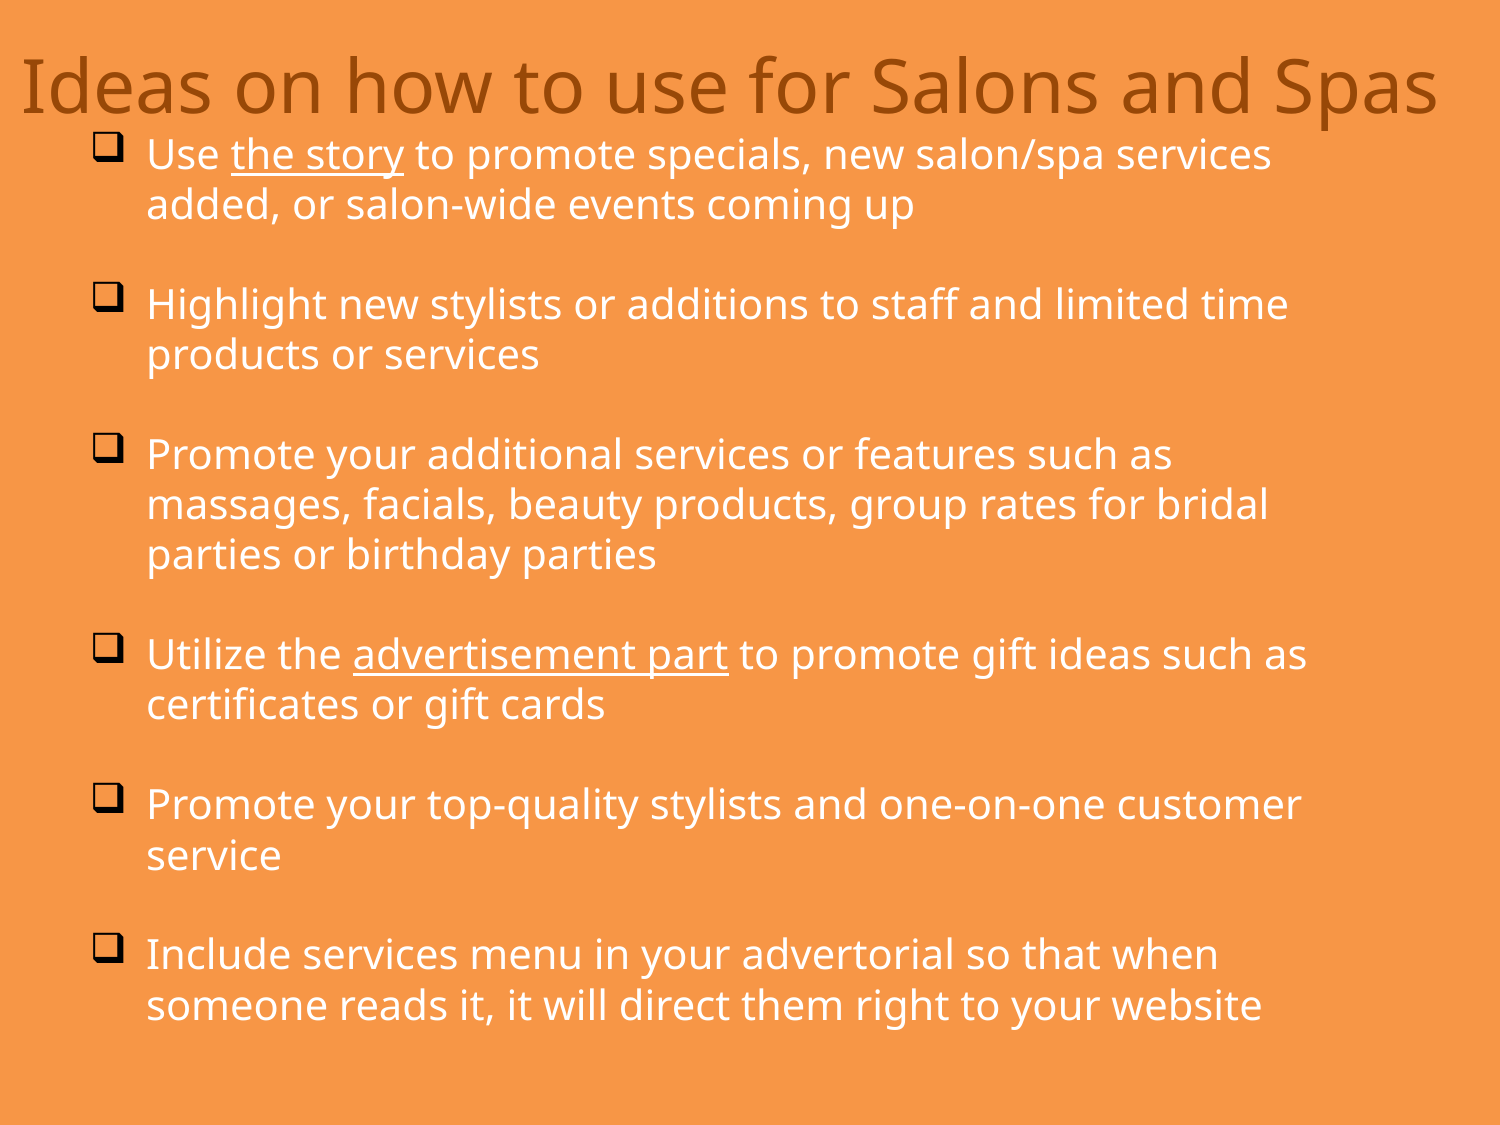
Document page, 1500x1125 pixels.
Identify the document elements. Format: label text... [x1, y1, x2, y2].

text_box Use the story to promote specials, new salon/spa services added, or salon-wide events coming up Highlight new stylists or additions to staff and limited time products or services Promote your additional services or features such as massages, facials, beauty products, group rates for bridal parties or birthday parties Utilize the advertisement part to promote gift ideas such as certificates or gift cards Promote your top-quality stylists and one-on-one customer service Include services menu in your advertorial so that when someone reads it, it will direct them right to your website [74, 120, 1338, 1036]
title Ideas on how to use for Salons and Spas [0, 5, 1463, 161]
